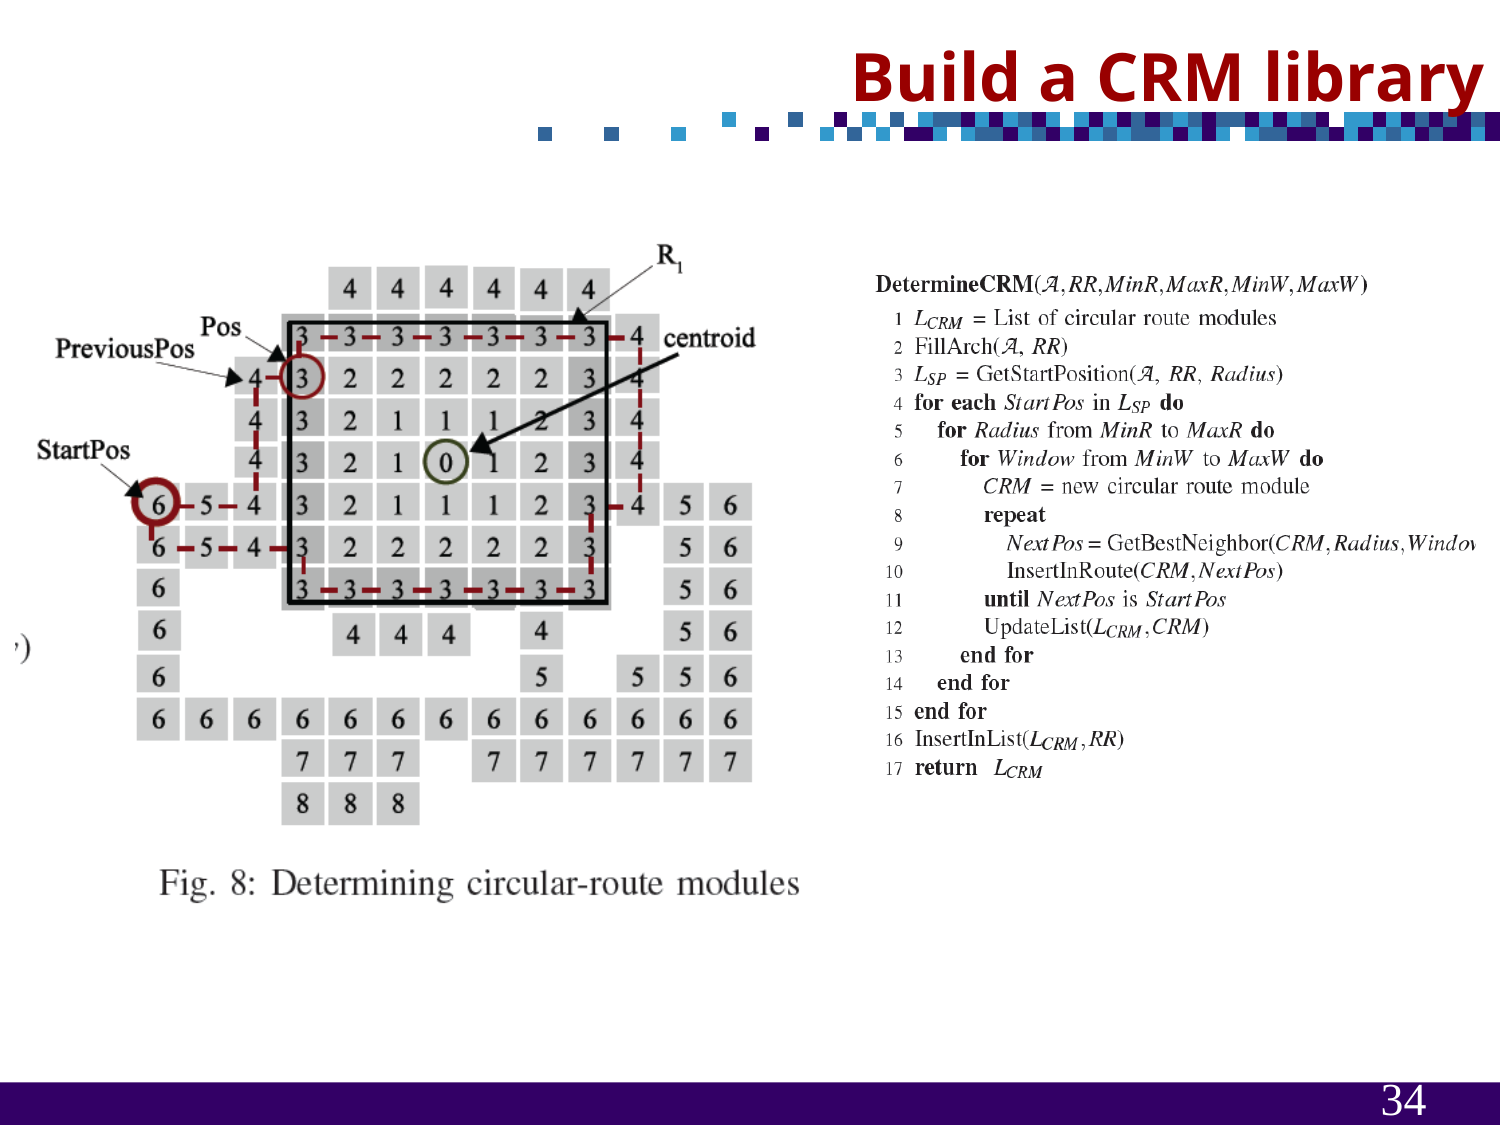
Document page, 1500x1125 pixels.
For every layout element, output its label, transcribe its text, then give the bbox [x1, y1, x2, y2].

picture [15, 212, 1476, 934]
title Build a CRM library [0, 24, 1500, 125]
